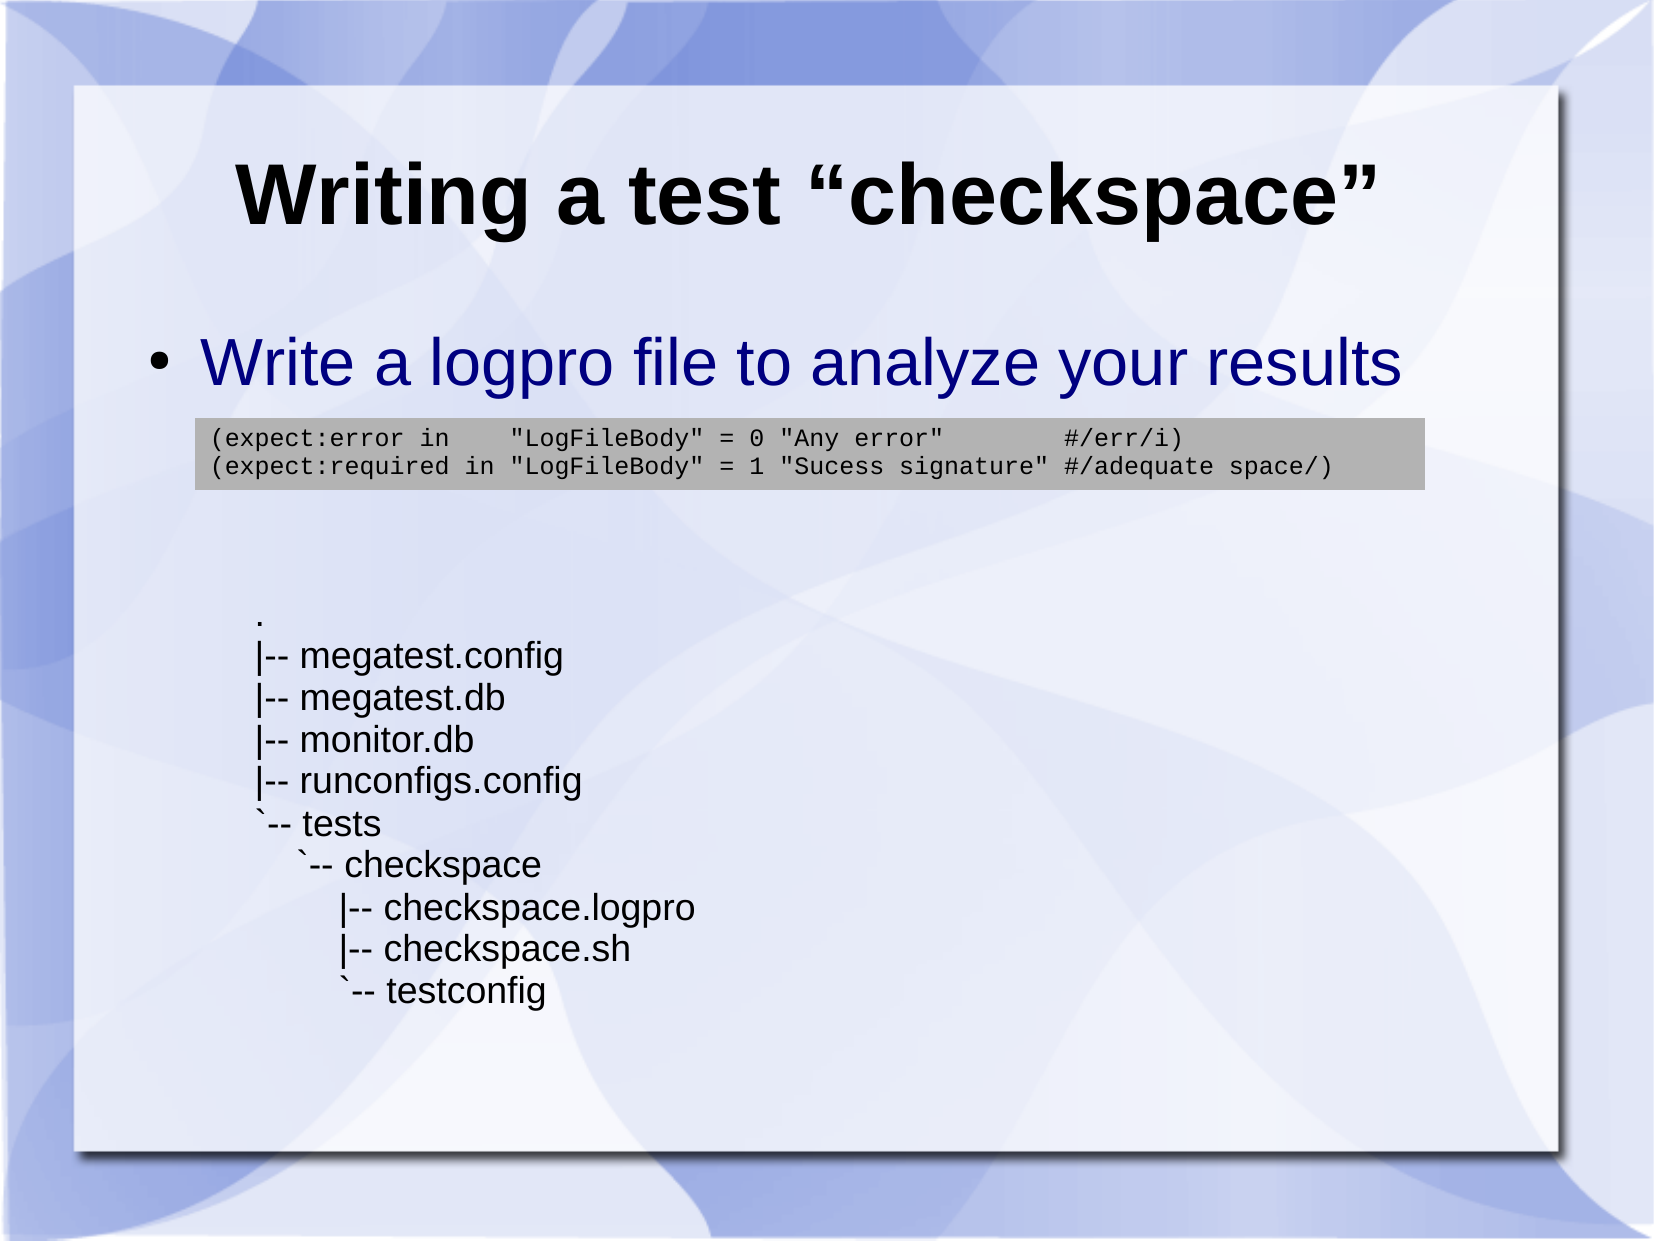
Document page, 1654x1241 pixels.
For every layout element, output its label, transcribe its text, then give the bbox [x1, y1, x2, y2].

list Write a logpro file to analyze your results [129, 324, 1489, 466]
text_box . |-- megatest.config |-- megatest.db |-- monitor.db |-- runconfigs.config `-- tests `-- checkspace |-- checkspace.logpro |-- checkspace.sh `-- testconfig [239, 584, 711, 1021]
picture [0, 0, 1654, 1241]
title Writing a test “checkspace” [82, 98, 1536, 291]
table_header (expect:error in "LogFileBody" = 0 "Any error" #/err/i) (expect:required in "LogFileBody" = 1 "Sucess signature" #/adequate space/) [195, 418, 1425, 490]
